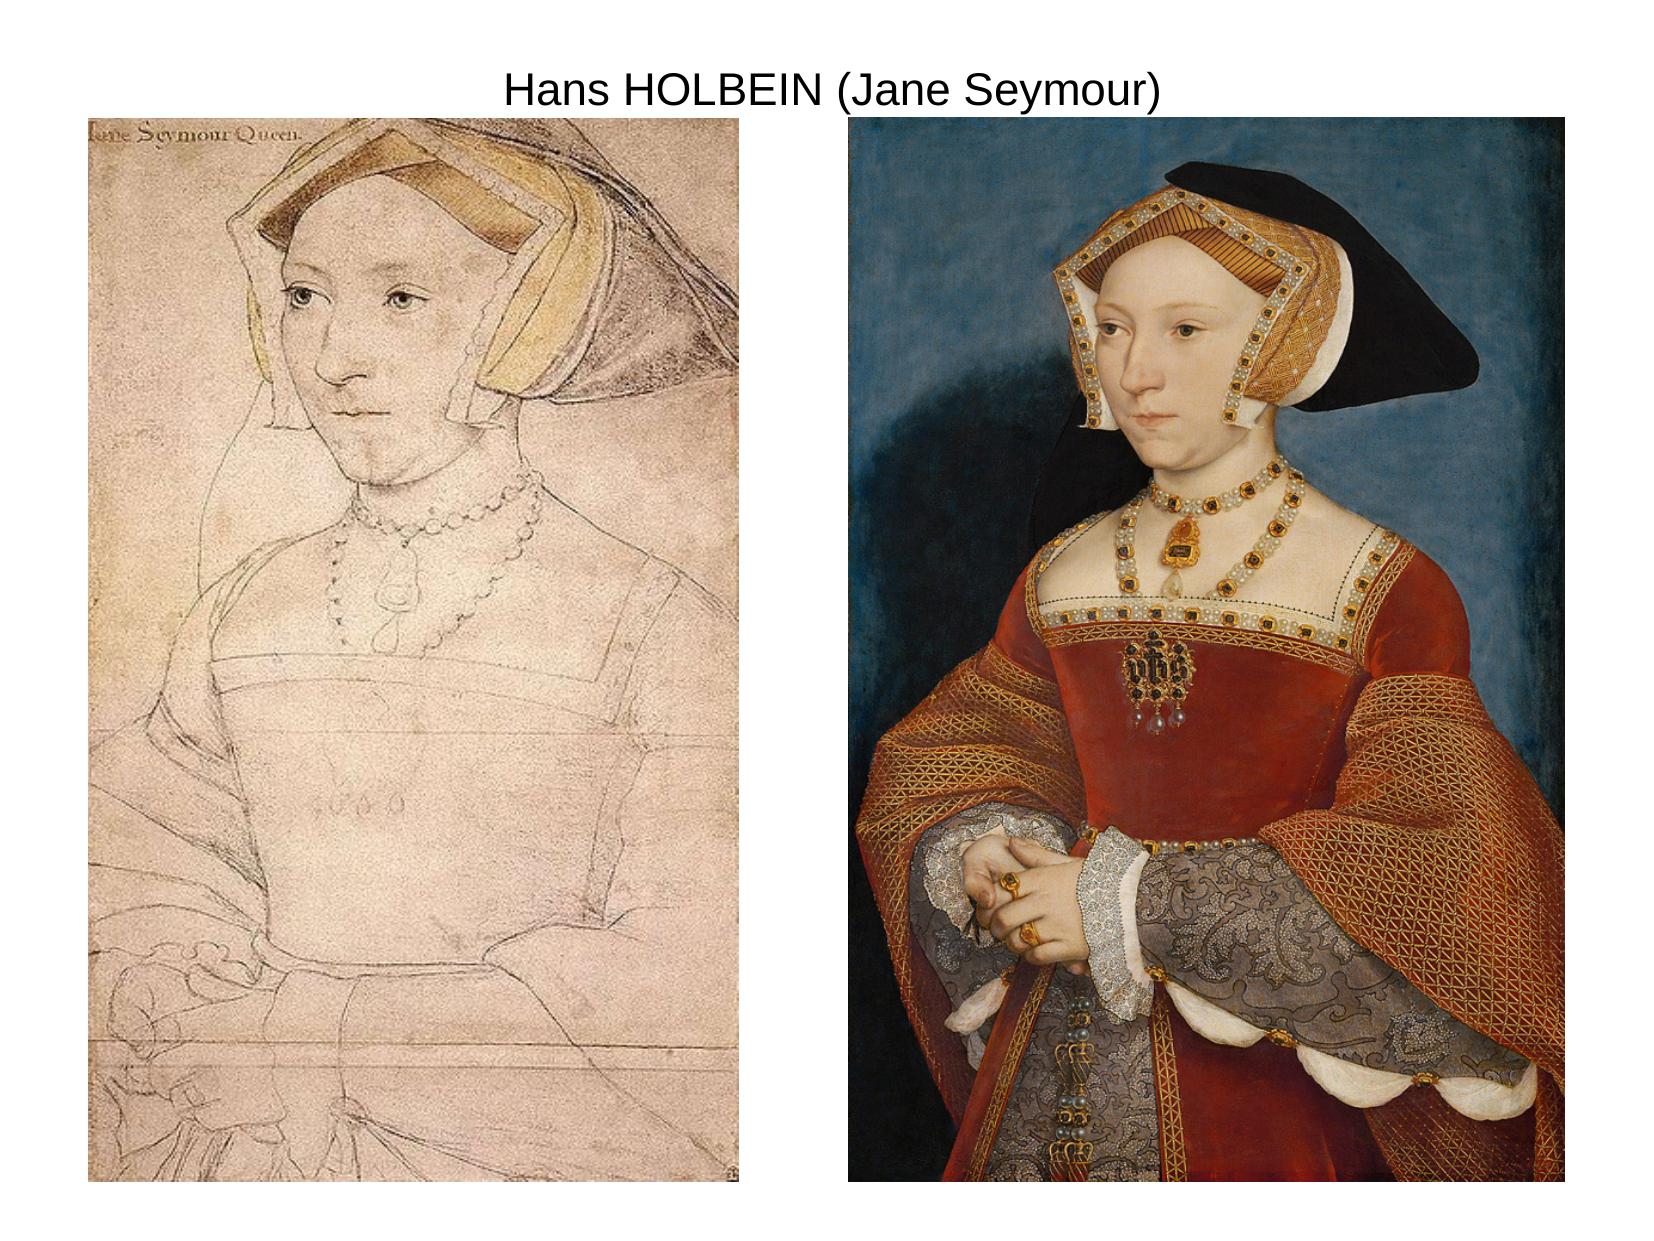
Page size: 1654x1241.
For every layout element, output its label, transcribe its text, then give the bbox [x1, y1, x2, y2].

picture [88, 118, 739, 1182]
title Hans HOLBEIN (Jane Seymour) [88, 29, 1577, 150]
picture [848, 117, 1565, 1182]
